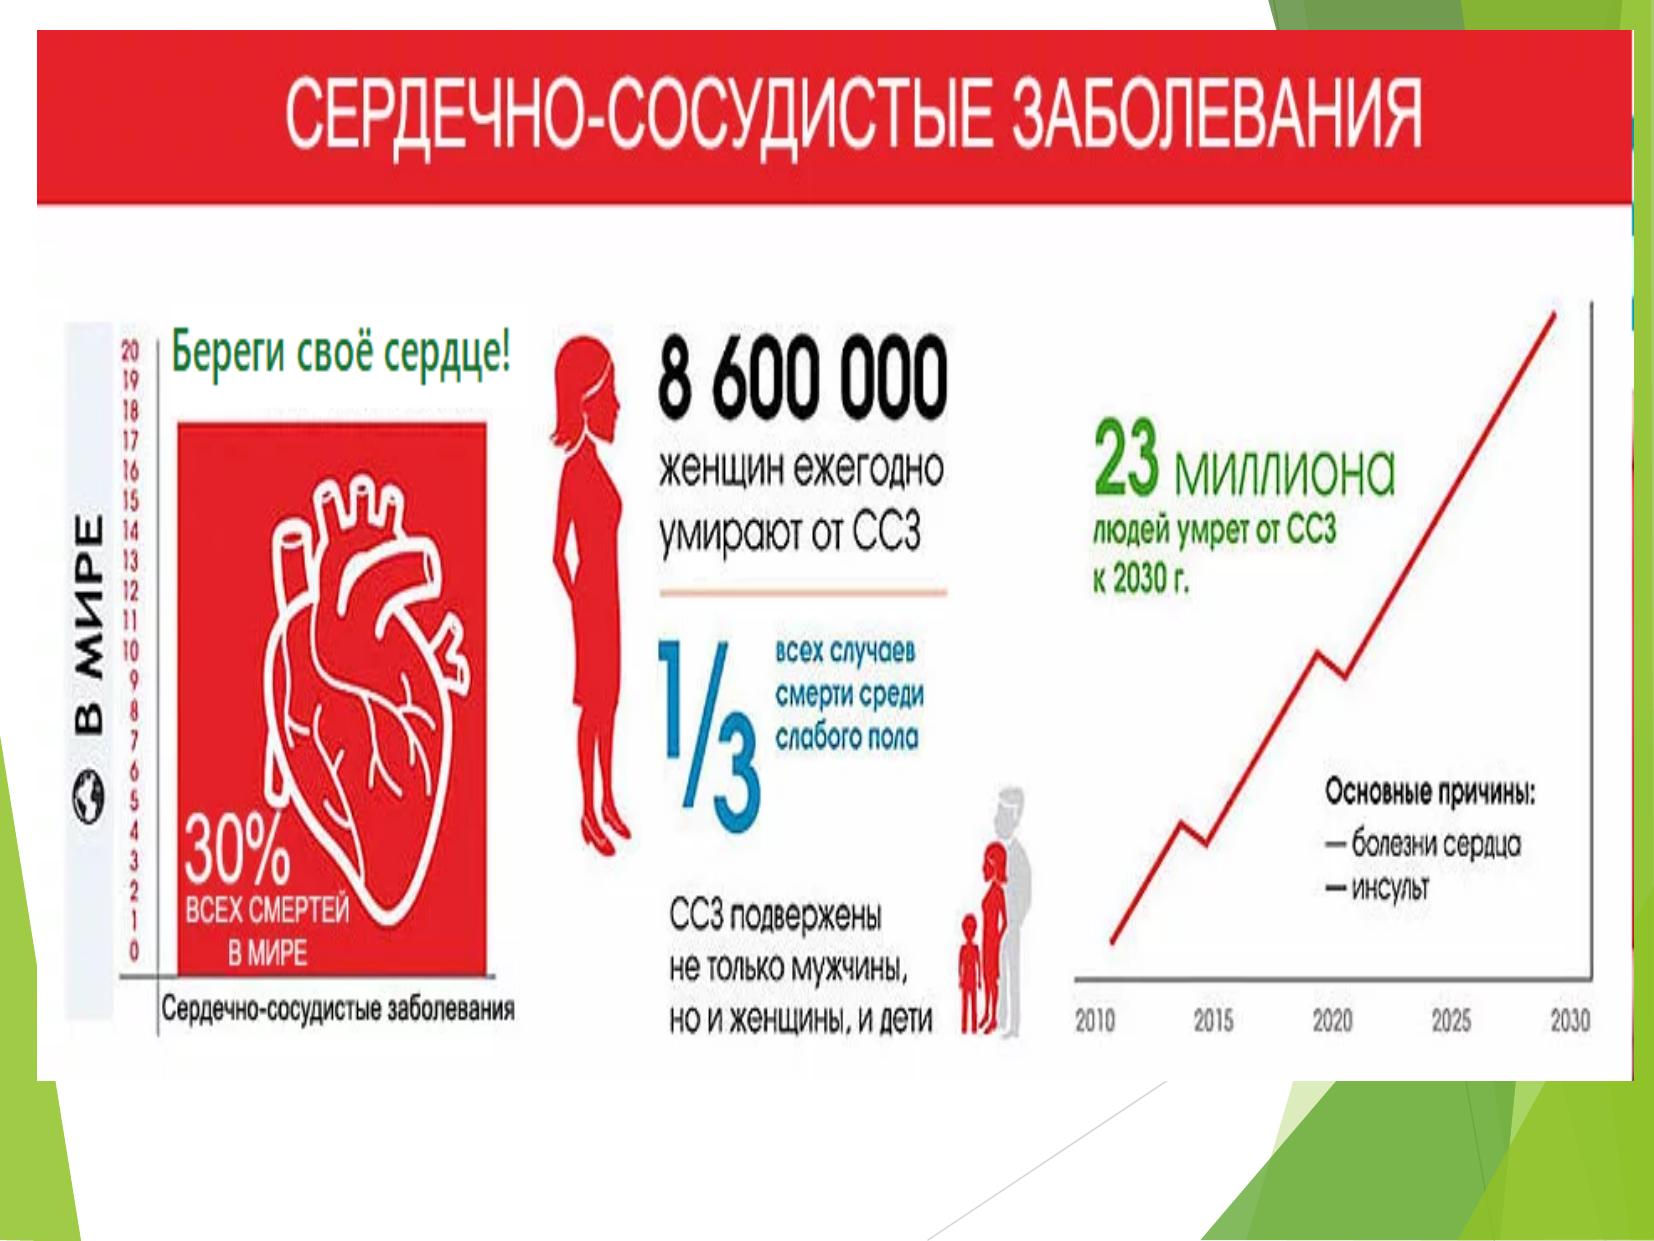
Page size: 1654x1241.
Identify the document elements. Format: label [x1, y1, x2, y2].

picture [37, 31, 1634, 1081]
